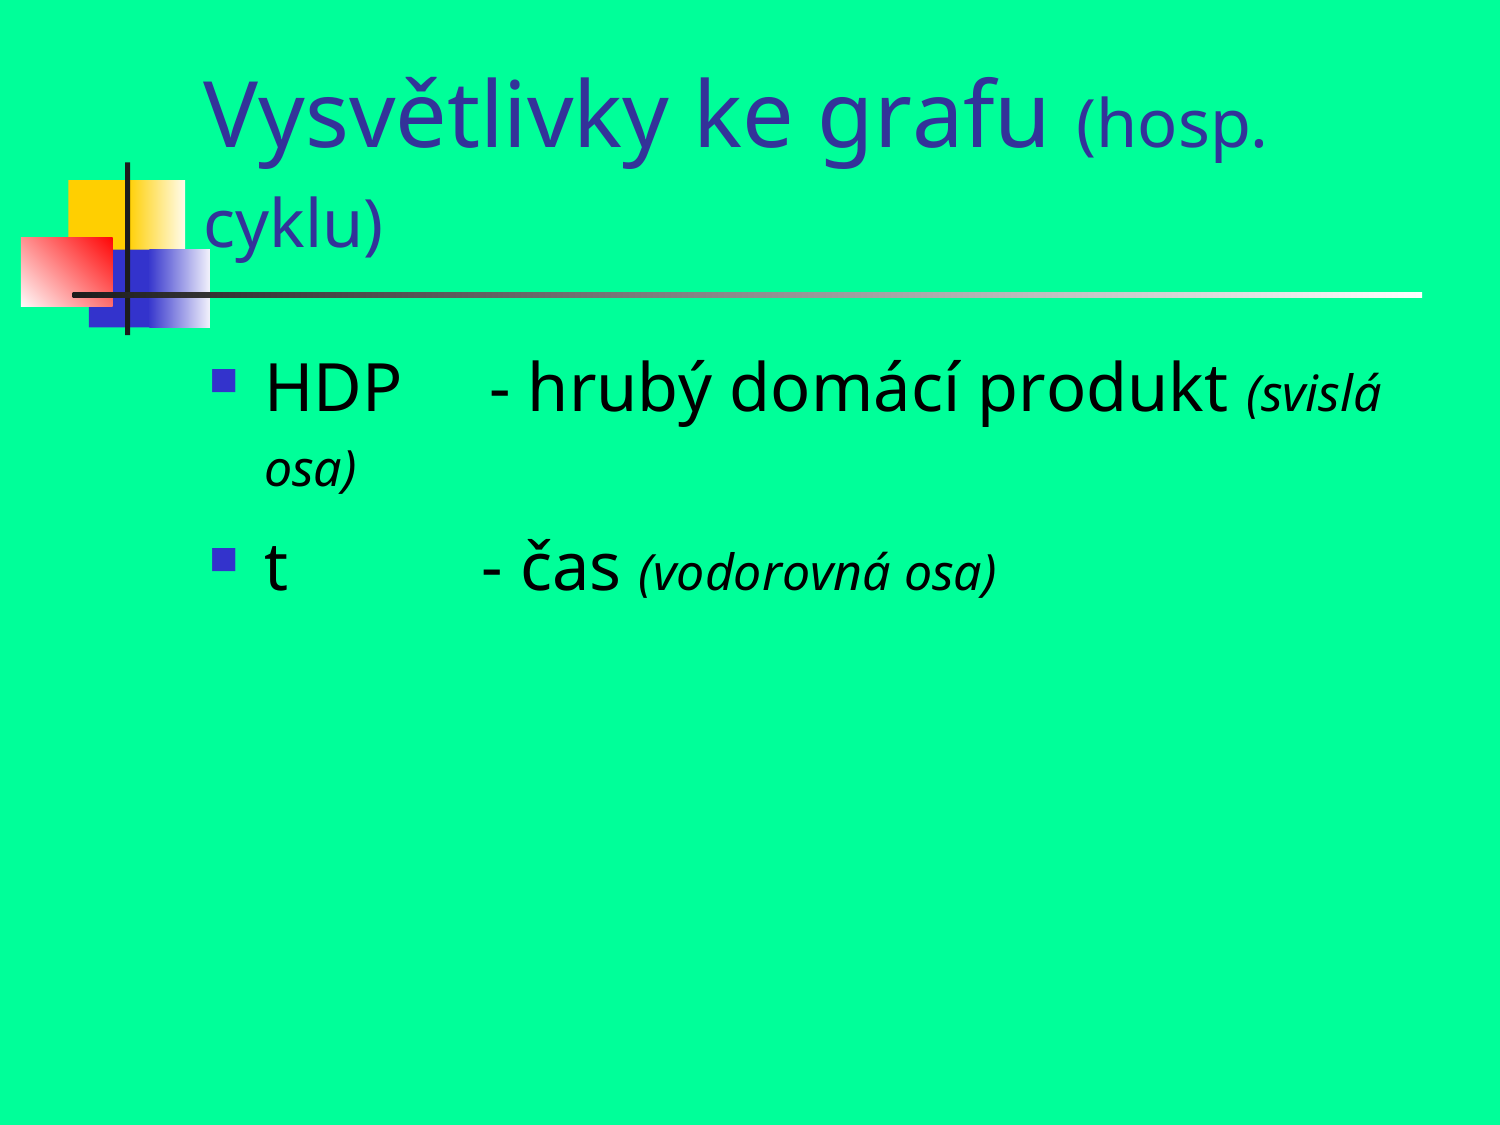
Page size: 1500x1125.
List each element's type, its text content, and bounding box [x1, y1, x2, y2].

title Vysvětlivky ke grafu (hosp. cyklu) [188, 35, 1467, 276]
list HDP - hrubý domácí produkt (svislá osa) t - čas (vodorovná osa) [193, 331, 1500, 1095]
